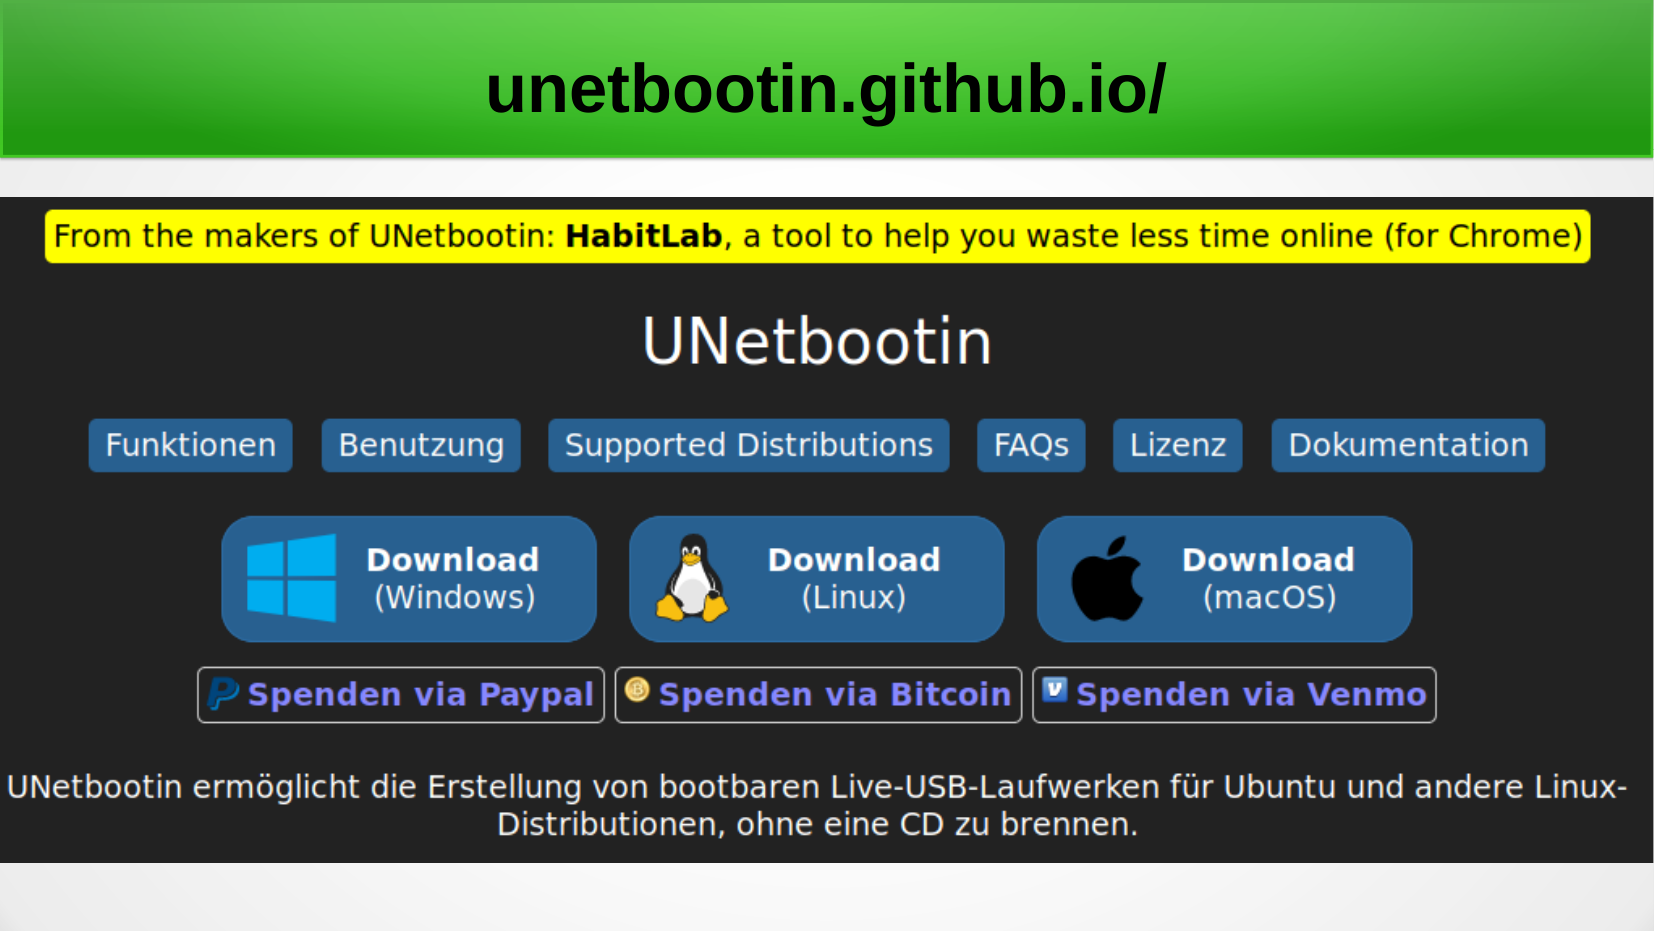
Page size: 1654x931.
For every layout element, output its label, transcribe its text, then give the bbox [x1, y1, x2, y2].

title unetbootin.github.io/ [82, 35, 1571, 142]
picture [0, 197, 1654, 863]
